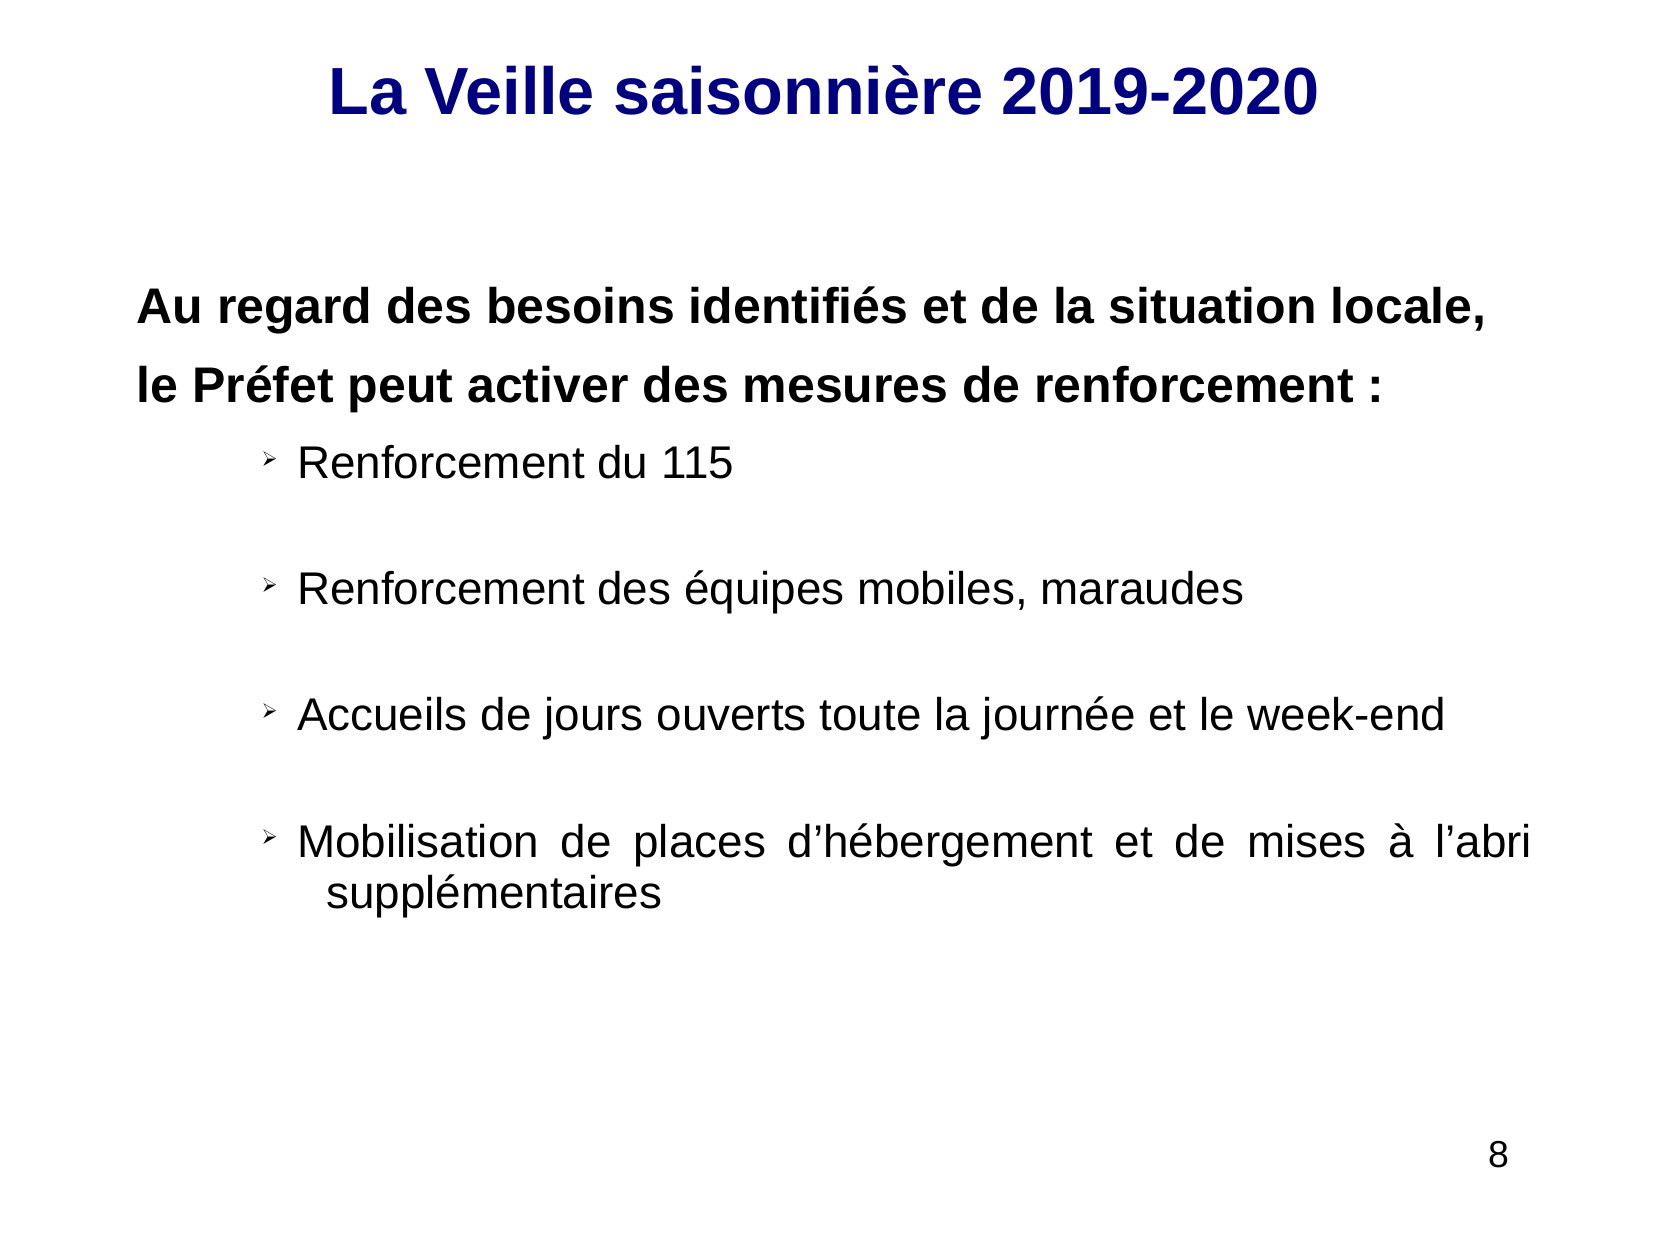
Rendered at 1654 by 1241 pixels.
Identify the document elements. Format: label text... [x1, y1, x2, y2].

text_box Au regard des besoins identifiés et de la situation locale, le Préfet peut activer des mesures de renforcement : Renforcement du 115 Renforcement des équipes mobiles, maraudes Accueils de jours ouverts toute la journée et le week-end Mobilisation de places d’hébergement et de mises à l’abri supplémentaires [11, 188, 1595, 1199]
text_box La Veille saisonnière 2019-2020 [21, 50, 1628, 166]
text_box <numéro> [1488, 1129, 1570, 1214]
